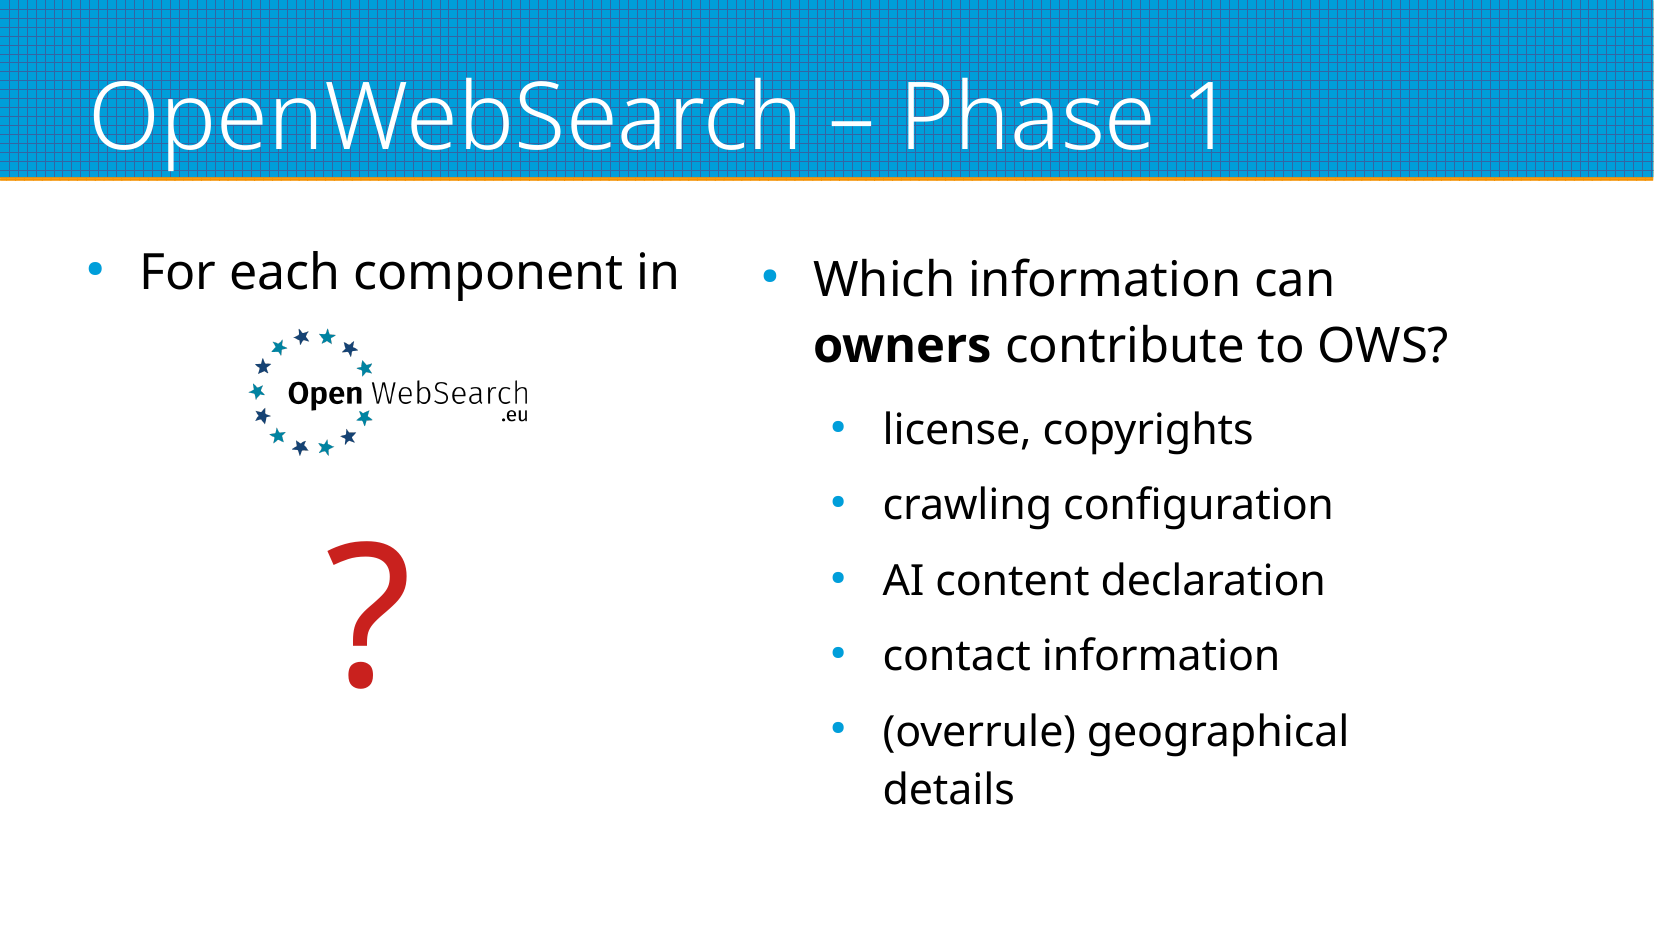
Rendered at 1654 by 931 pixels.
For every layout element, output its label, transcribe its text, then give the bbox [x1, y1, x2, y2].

list For each component in [68, 236, 789, 813]
picture [247, 313, 556, 471]
list Which information can owners contribute to OWS? license, copyrights crawling configuration AI content declaration contact information (overrule) geographical details [743, 243, 1465, 820]
title OpenWebSearch – Phase 1 [88, 14, 1565, 178]
